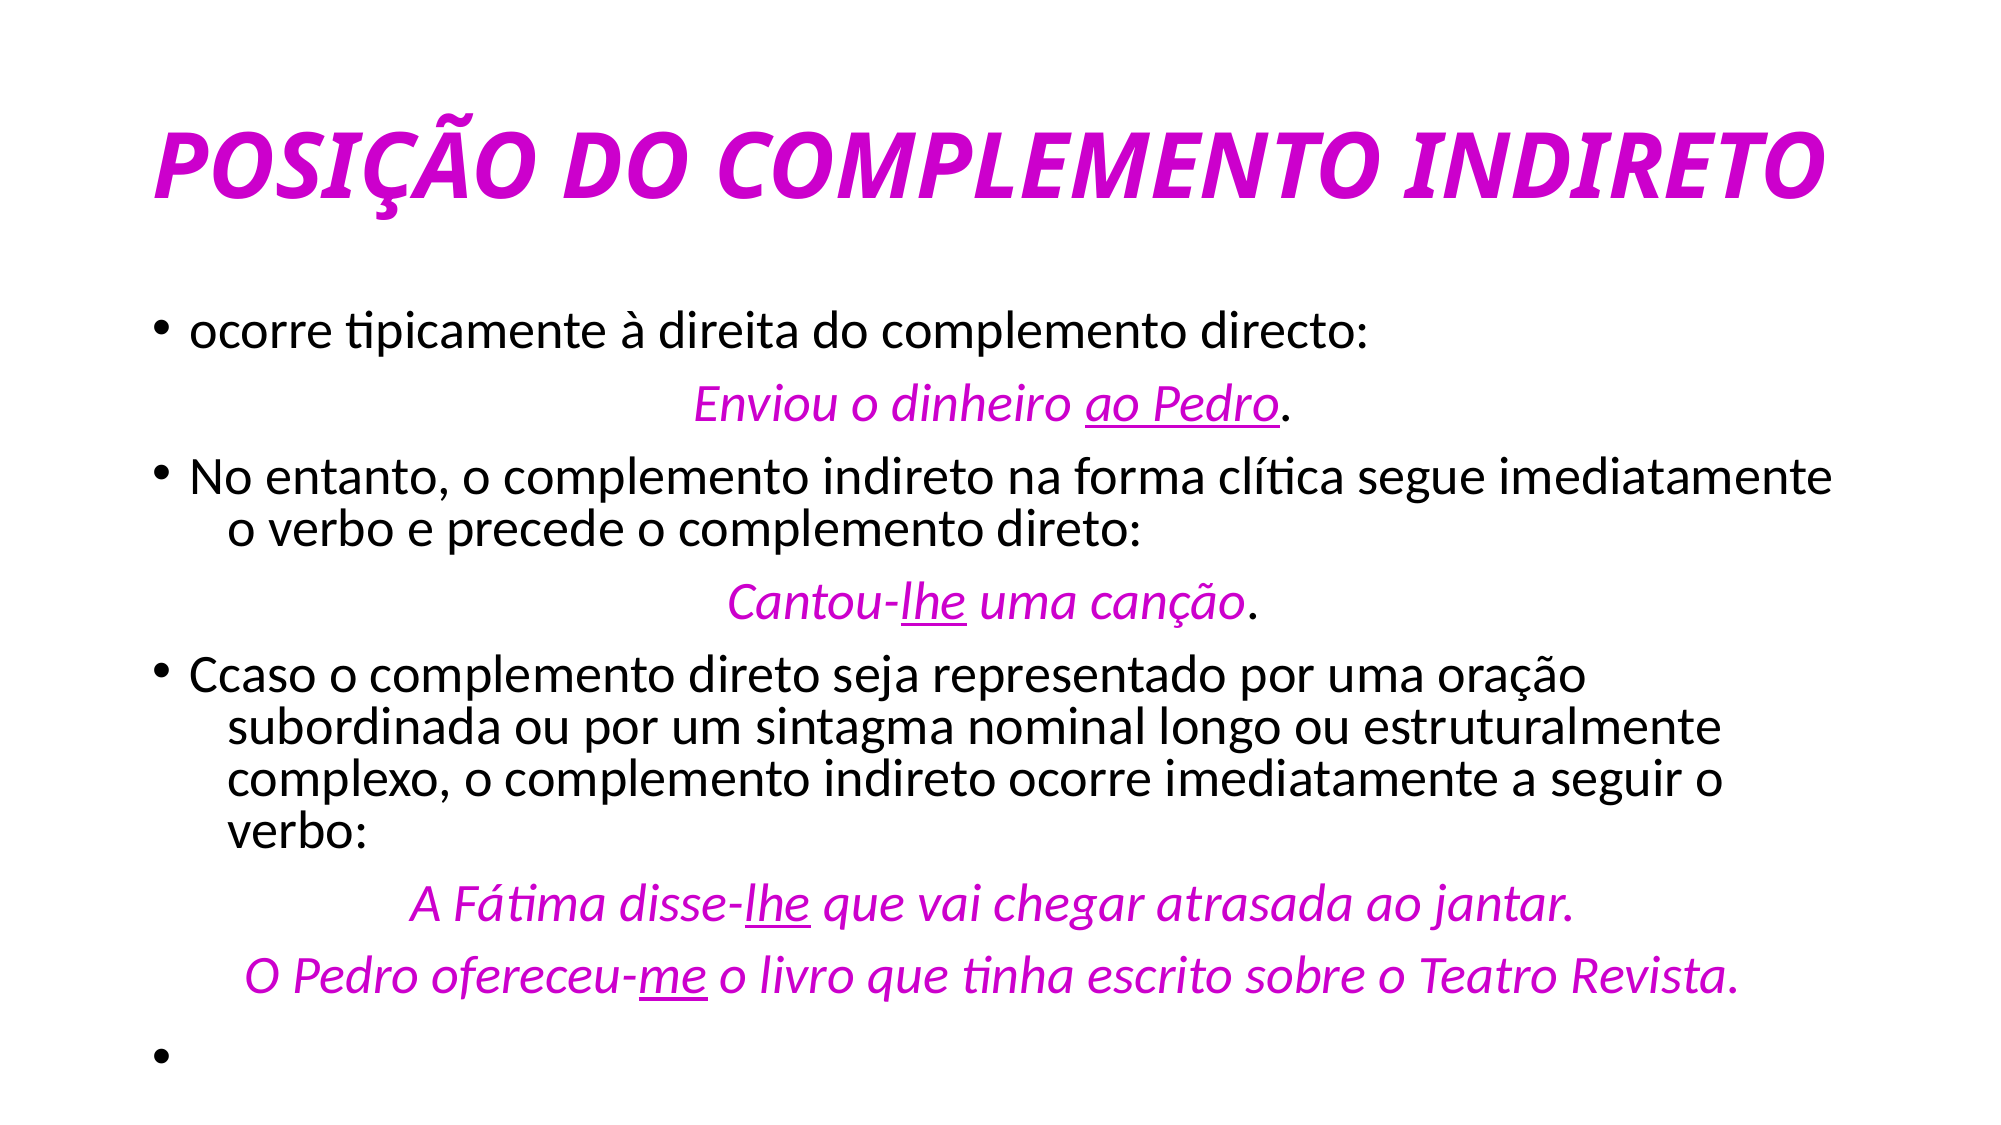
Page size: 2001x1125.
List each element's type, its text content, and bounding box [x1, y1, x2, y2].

list ocorre tipicamente à direita do complemento directo: Enviou o dinheiro ao Pedro. No entanto, o complemento indireto na forma clítica segue imediatamente o verbo e precede o complemento direto: Cantou-lhe uma canção. Ccaso o complemento direto seja representado por uma oração subordinada ou por um sintagma nominal longo ou estruturalmente complexo, o complemento indireto ocorre imediatamente a seguir o verbo: A Fátima disse-lhe que vai chegar atrasada ao jantar. O Pedro ofereceu-me o livro que tinha escrito sobre o Teatro Revista. [137, 299, 1863, 1014]
title POSIÇÃO DO COMPLEMENTO INDIRETO [137, 59, 1863, 278]
